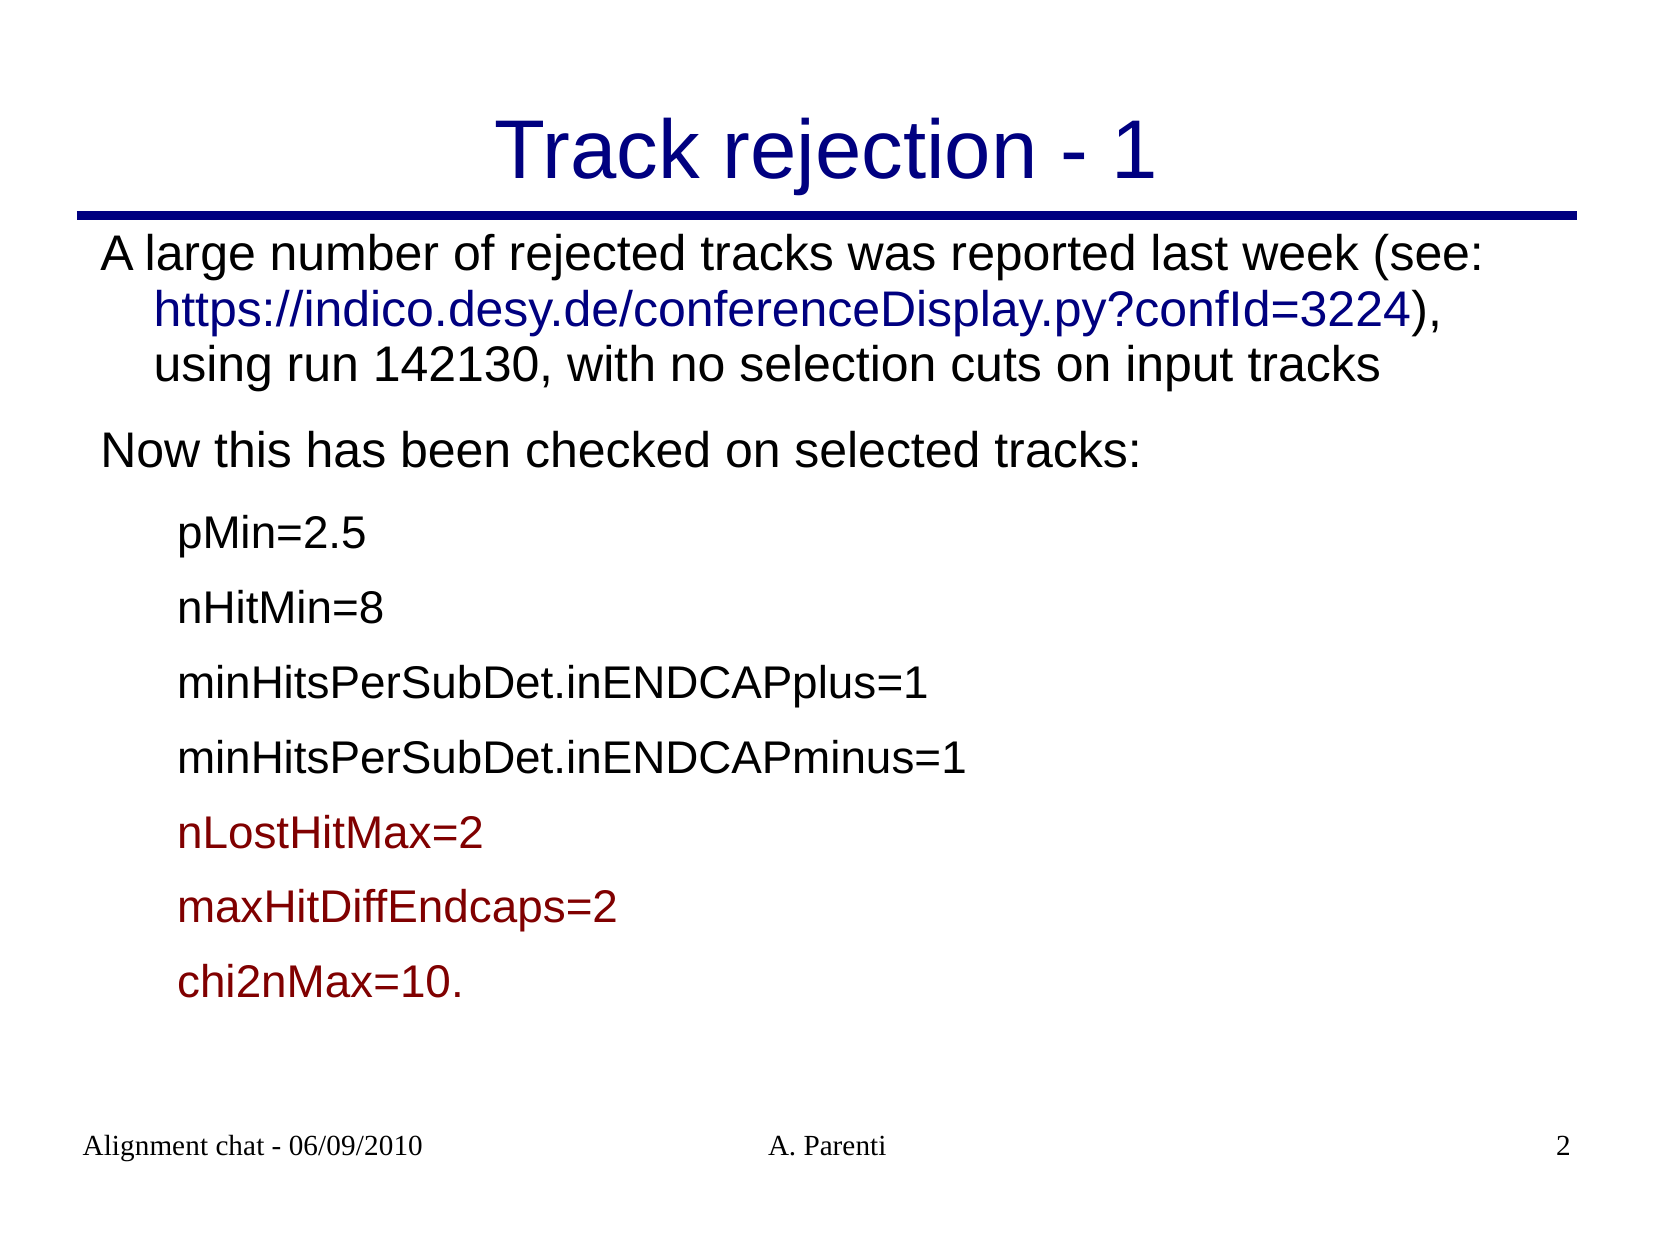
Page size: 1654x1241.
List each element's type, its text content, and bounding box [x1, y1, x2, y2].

title Track rejection - 1 [82, 75, 1571, 225]
list A large number of rejected tracks was reported last week (see: https://indico.desy.de/conferenceDisplay.py?confId=3224), using run 142130, with no selection cuts on input tracks Now this has been checked on selected tracks: pMin=2.5 nHitMin=8 minHitsPerSubDet.inENDCAPplus=1 minHitsPerSubDet.inENDCAPminus=1 nLostHitMax=2 maxHitDiffEndcaps=2 chi2nMax=10. [82, 225, 1571, 1094]
